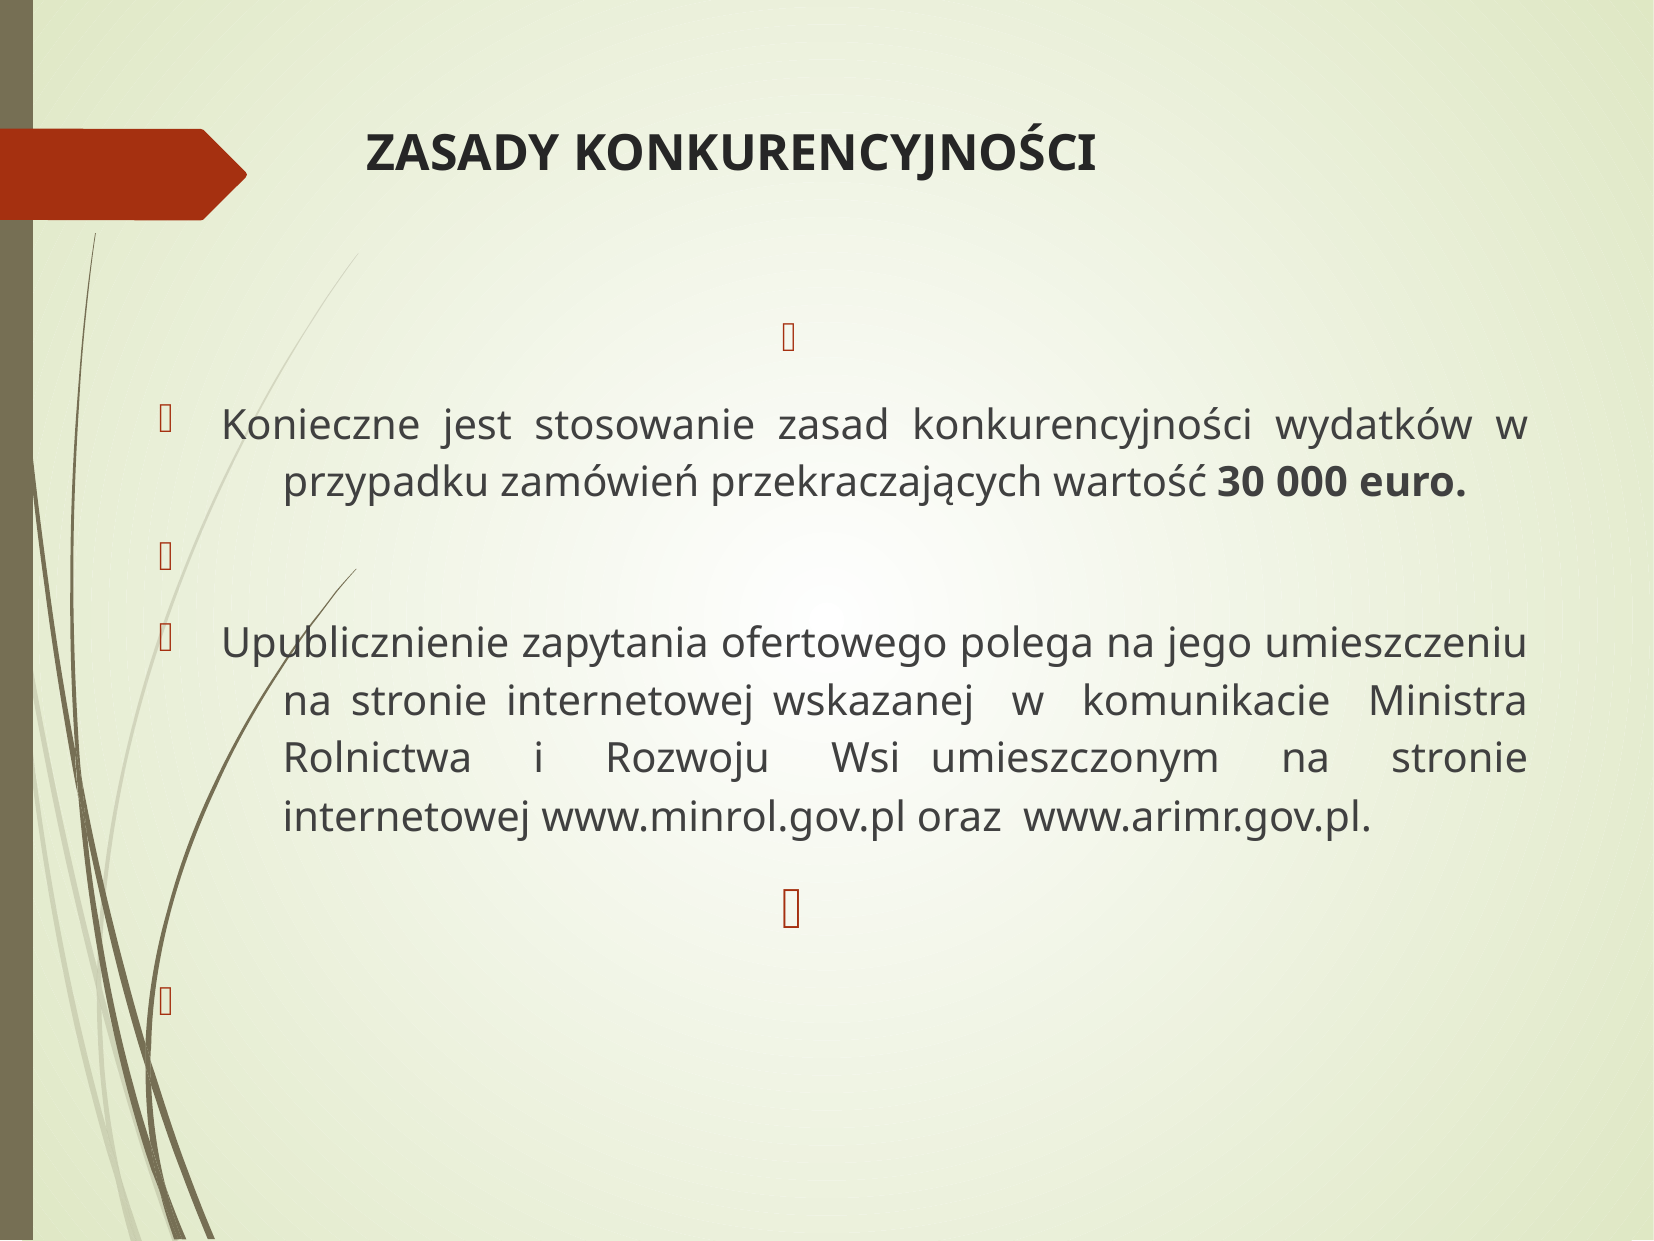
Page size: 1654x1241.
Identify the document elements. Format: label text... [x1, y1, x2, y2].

list Konieczne jest stosowanie zasad konkurencyjności wydatków w przypadku zamówień przekraczających wartość 30 000 euro. Upublicznienie zapytania ofertowego polega na jego umieszczeniu na stronie internetowej wskazanej w komunikacie Ministra Rolnictwa i Rozwoju Wsi umieszczonym na stronie internetowej www.minrol.gov.pl oraz www.arimr.gov.pl. [143, 309, 1544, 1069]
title ZASADY KONKURENCYJNOŚCI [351, 112, 1544, 309]
